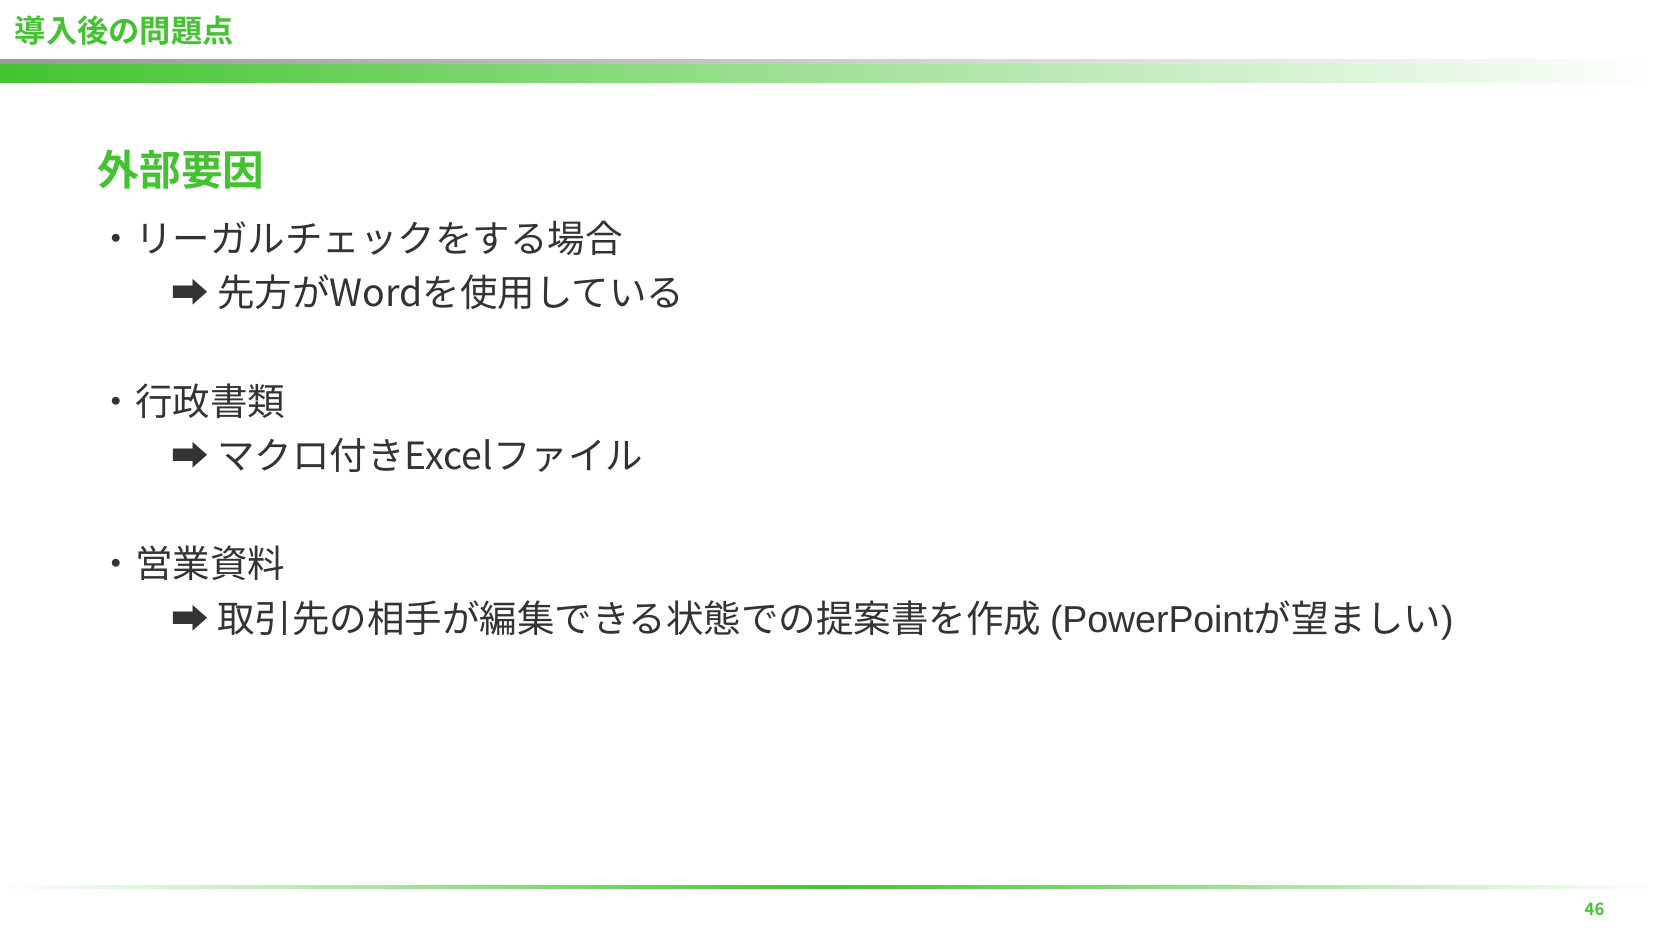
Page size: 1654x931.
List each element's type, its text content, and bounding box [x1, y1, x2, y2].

text_box <番号> [1535, 888, 1654, 928]
text_box [0, 885, 1654, 889]
text_box 外部要因 ・リーガルチェックをする場合 ➡ 先方がWordを使用している ・行政書類 ➡ マクロ付きExcelファイル ・営業資料 ➡ 取引先の相手が編集できる状態での提案書を作成 (PowerPointが望ましい) [82, 129, 1595, 839]
text_box 導入後の問題点 [0, 0, 1376, 59]
text_box [0, 59, 1654, 83]
